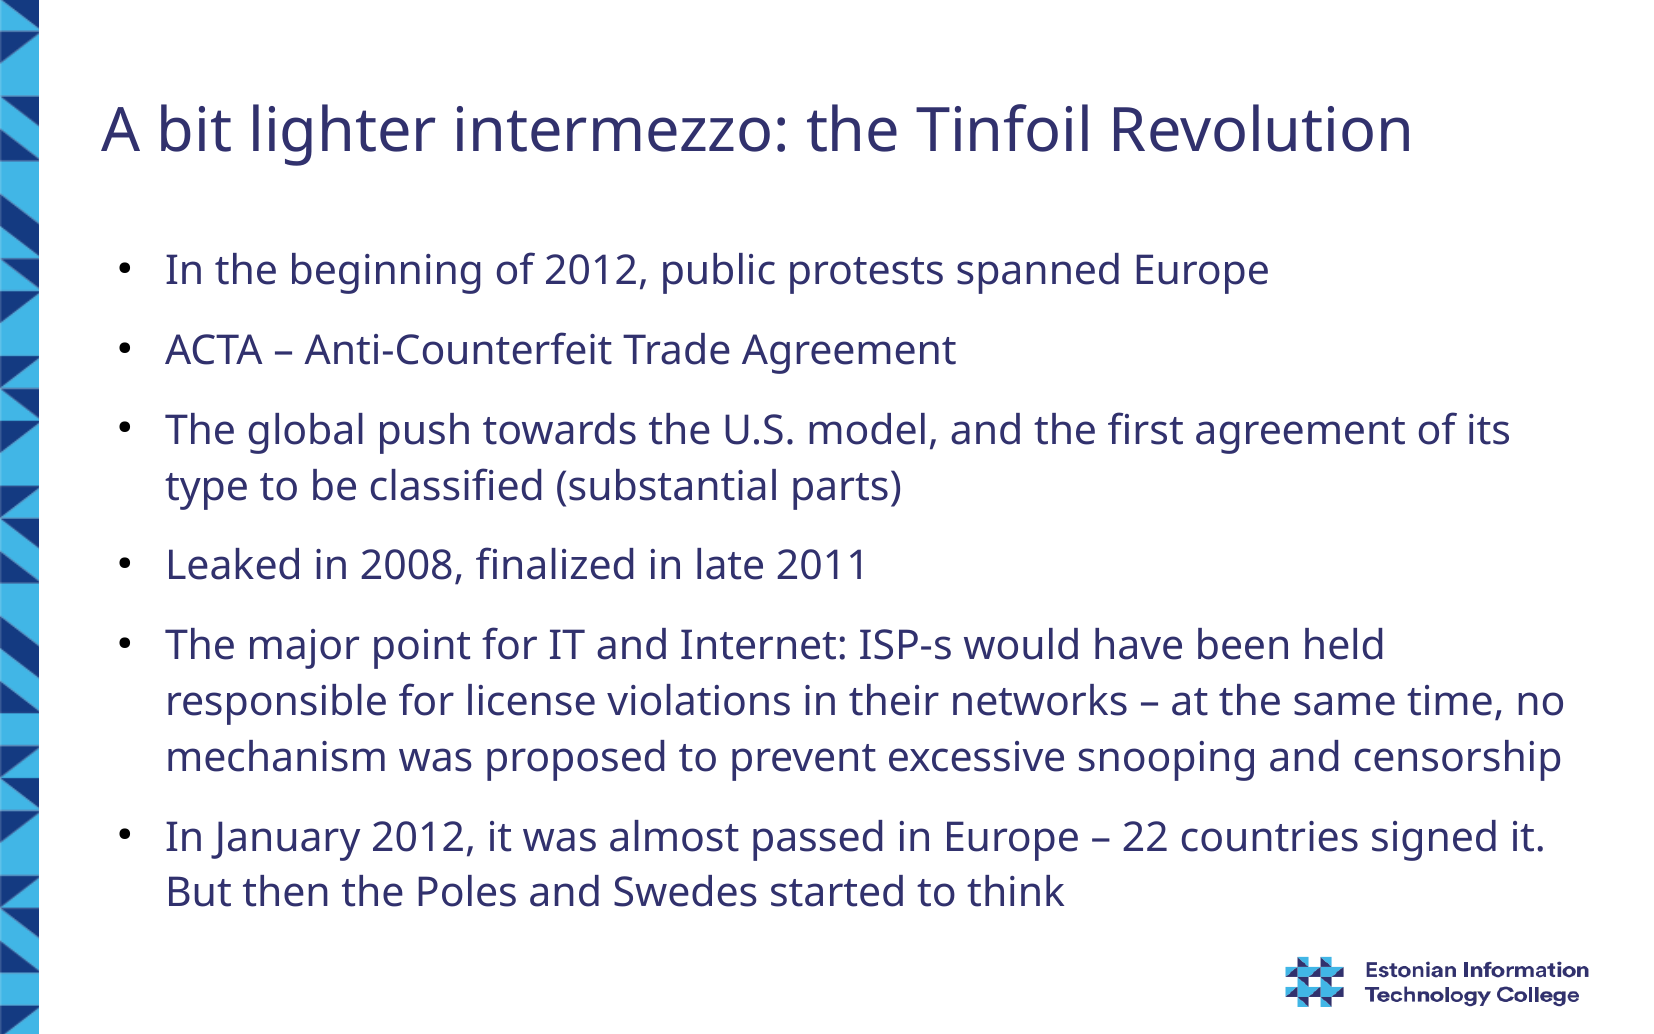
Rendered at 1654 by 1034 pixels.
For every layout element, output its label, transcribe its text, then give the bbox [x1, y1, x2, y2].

title A bit lighter intermezzo: the Tinfoil Revolution [101, 41, 1489, 214]
list In the beginning of 2012, public protests spanned Europe ACTA – Anti-Counterfeit Trade Agreement The global push towards the U.S. model, and the first agreement of its type to be classified (substantial parts) Leaked in 2008, finalized in late 2011 The major point for IT and Internet: ISP-s would have been held responsible for license violations in their networks – at the same time, no mechanism was proposed to prevent excessive snooping and censorship In January 2012, it was almost passed in Europe – 22 countries signed it. But then the Poles and Swedes started to think [101, 241, 1591, 924]
